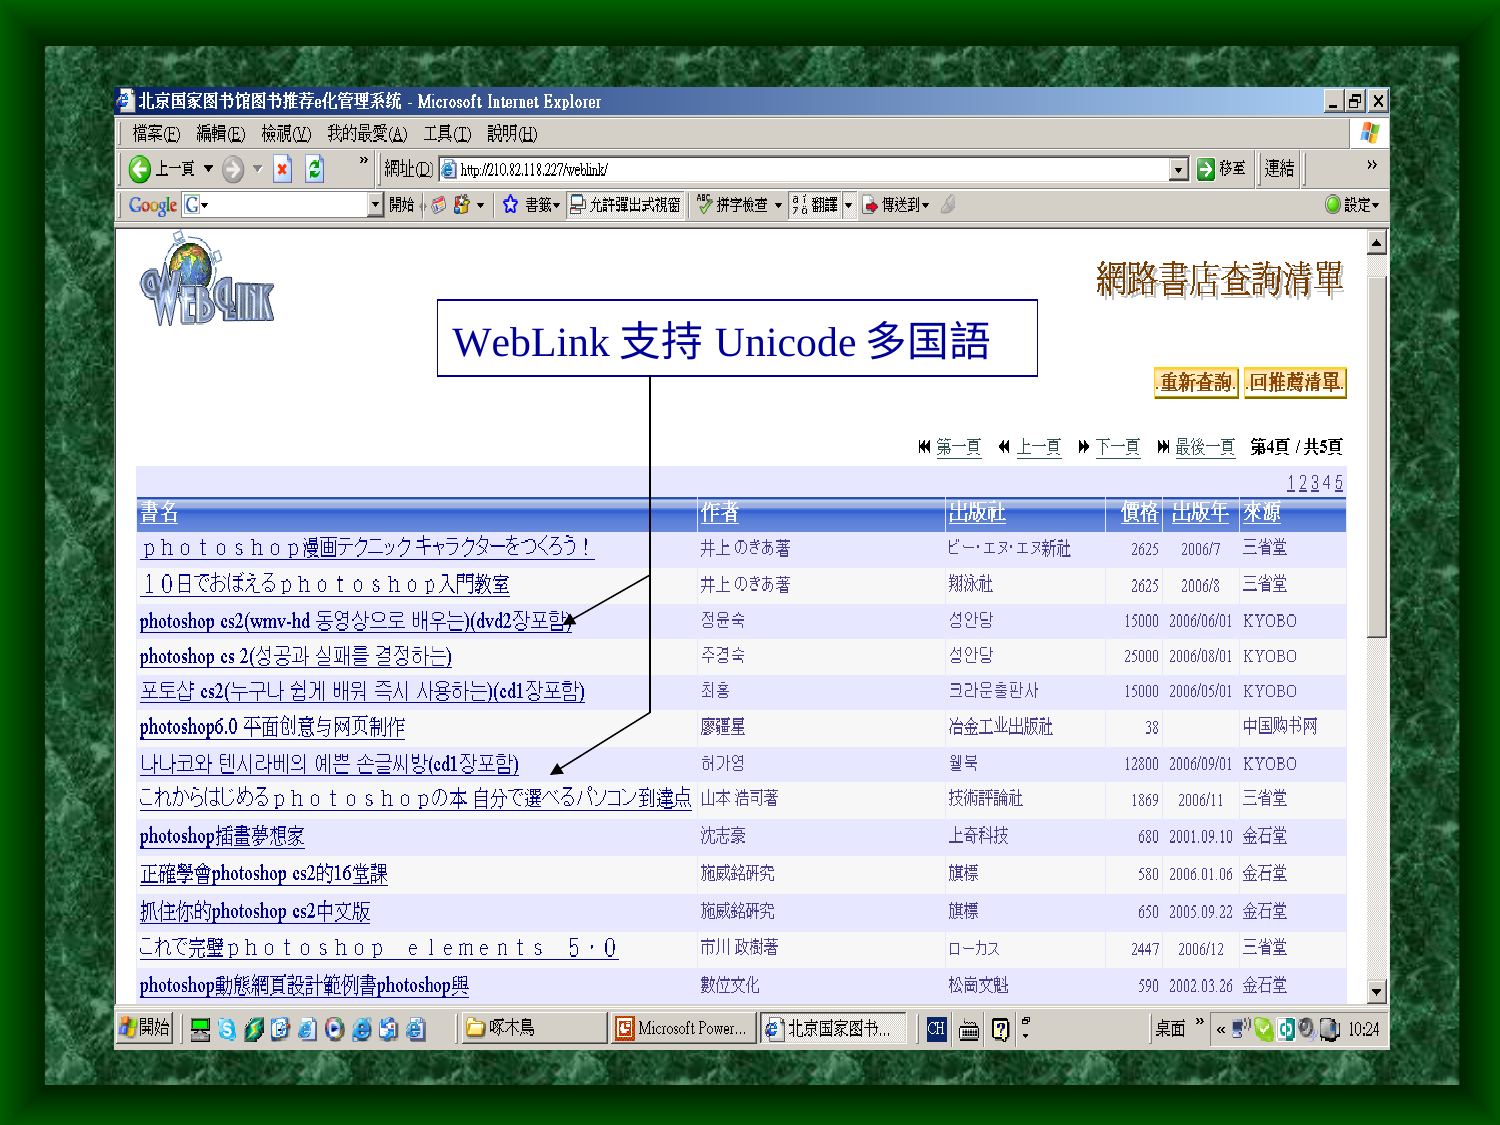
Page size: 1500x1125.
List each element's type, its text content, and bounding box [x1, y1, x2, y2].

picture [44, 46, 1460, 1085]
text_box WebLink支持Unicode多国語 [437, 299, 1038, 376]
